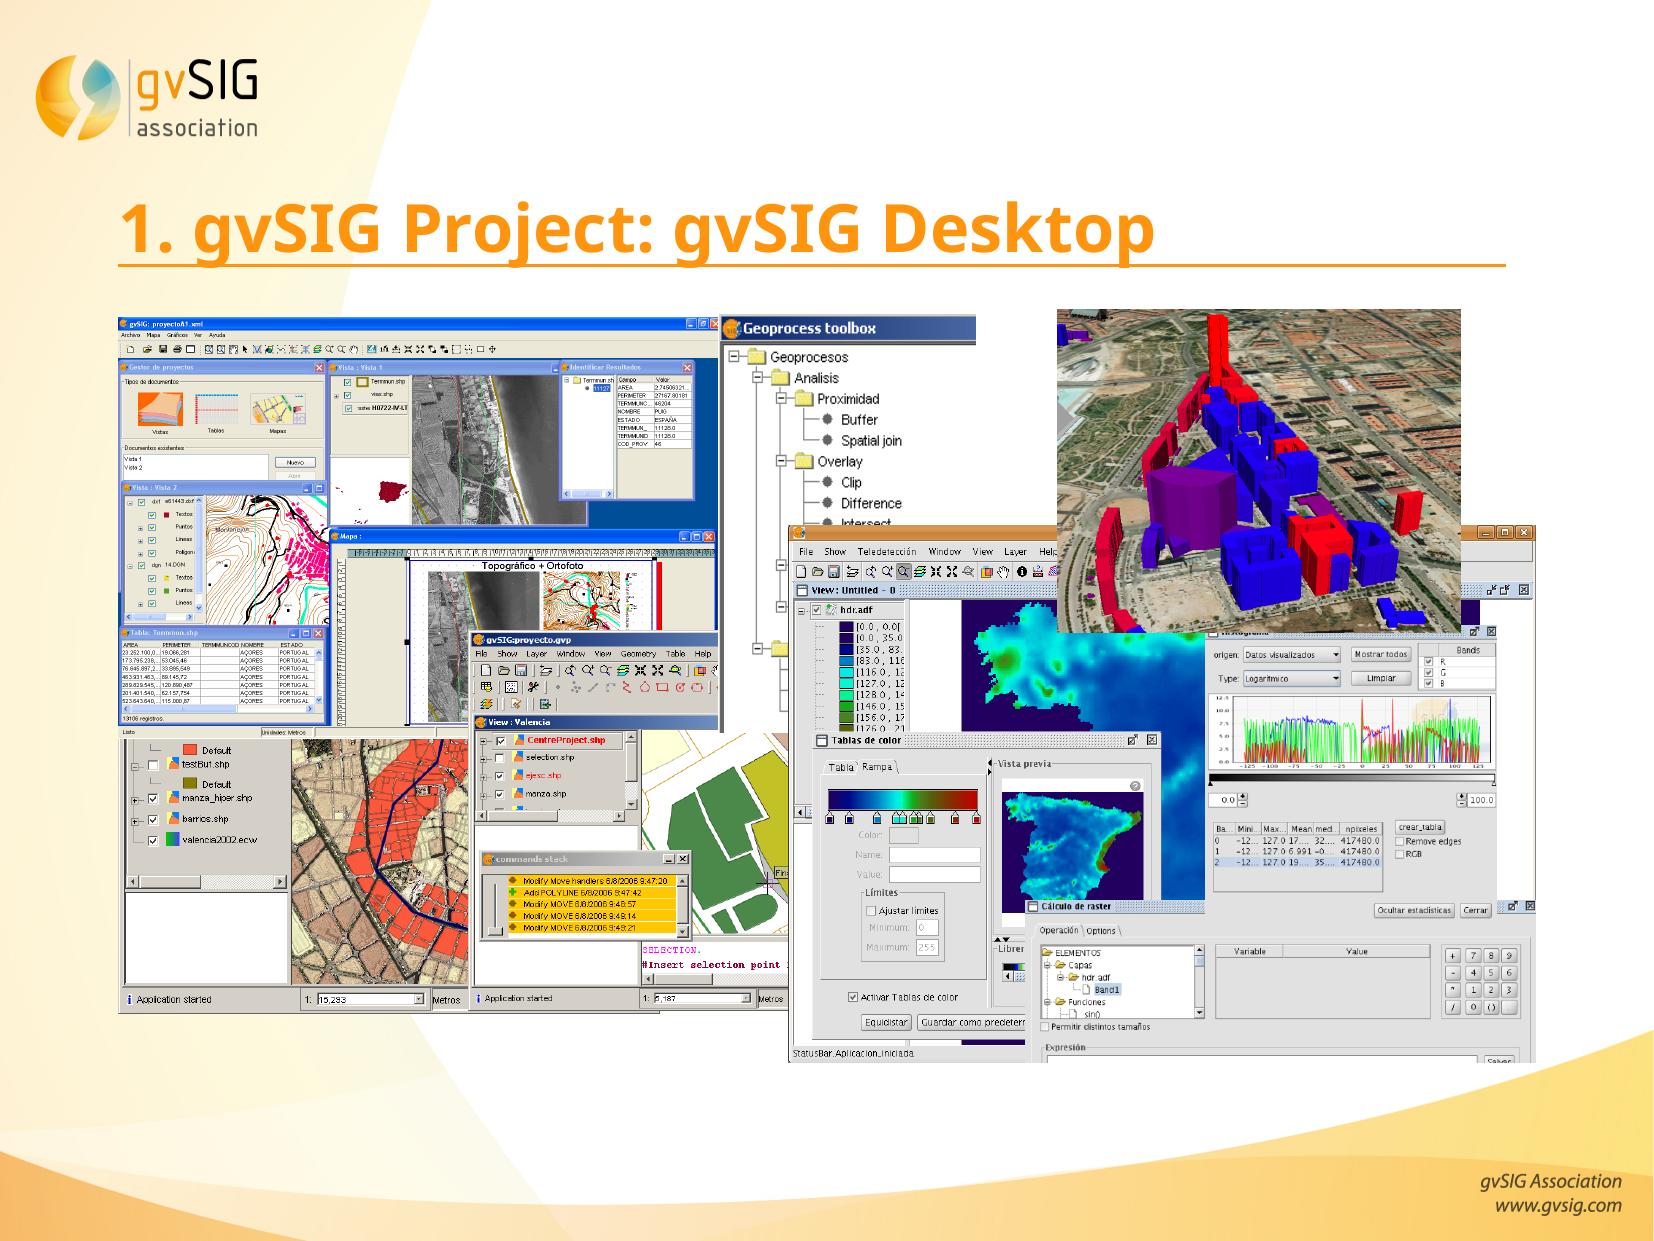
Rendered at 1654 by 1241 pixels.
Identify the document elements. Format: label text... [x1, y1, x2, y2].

title 1. gvSIG Project: gvSIG Desktop [118, 177, 1607, 276]
picture [0, 0, 1654, 1241]
